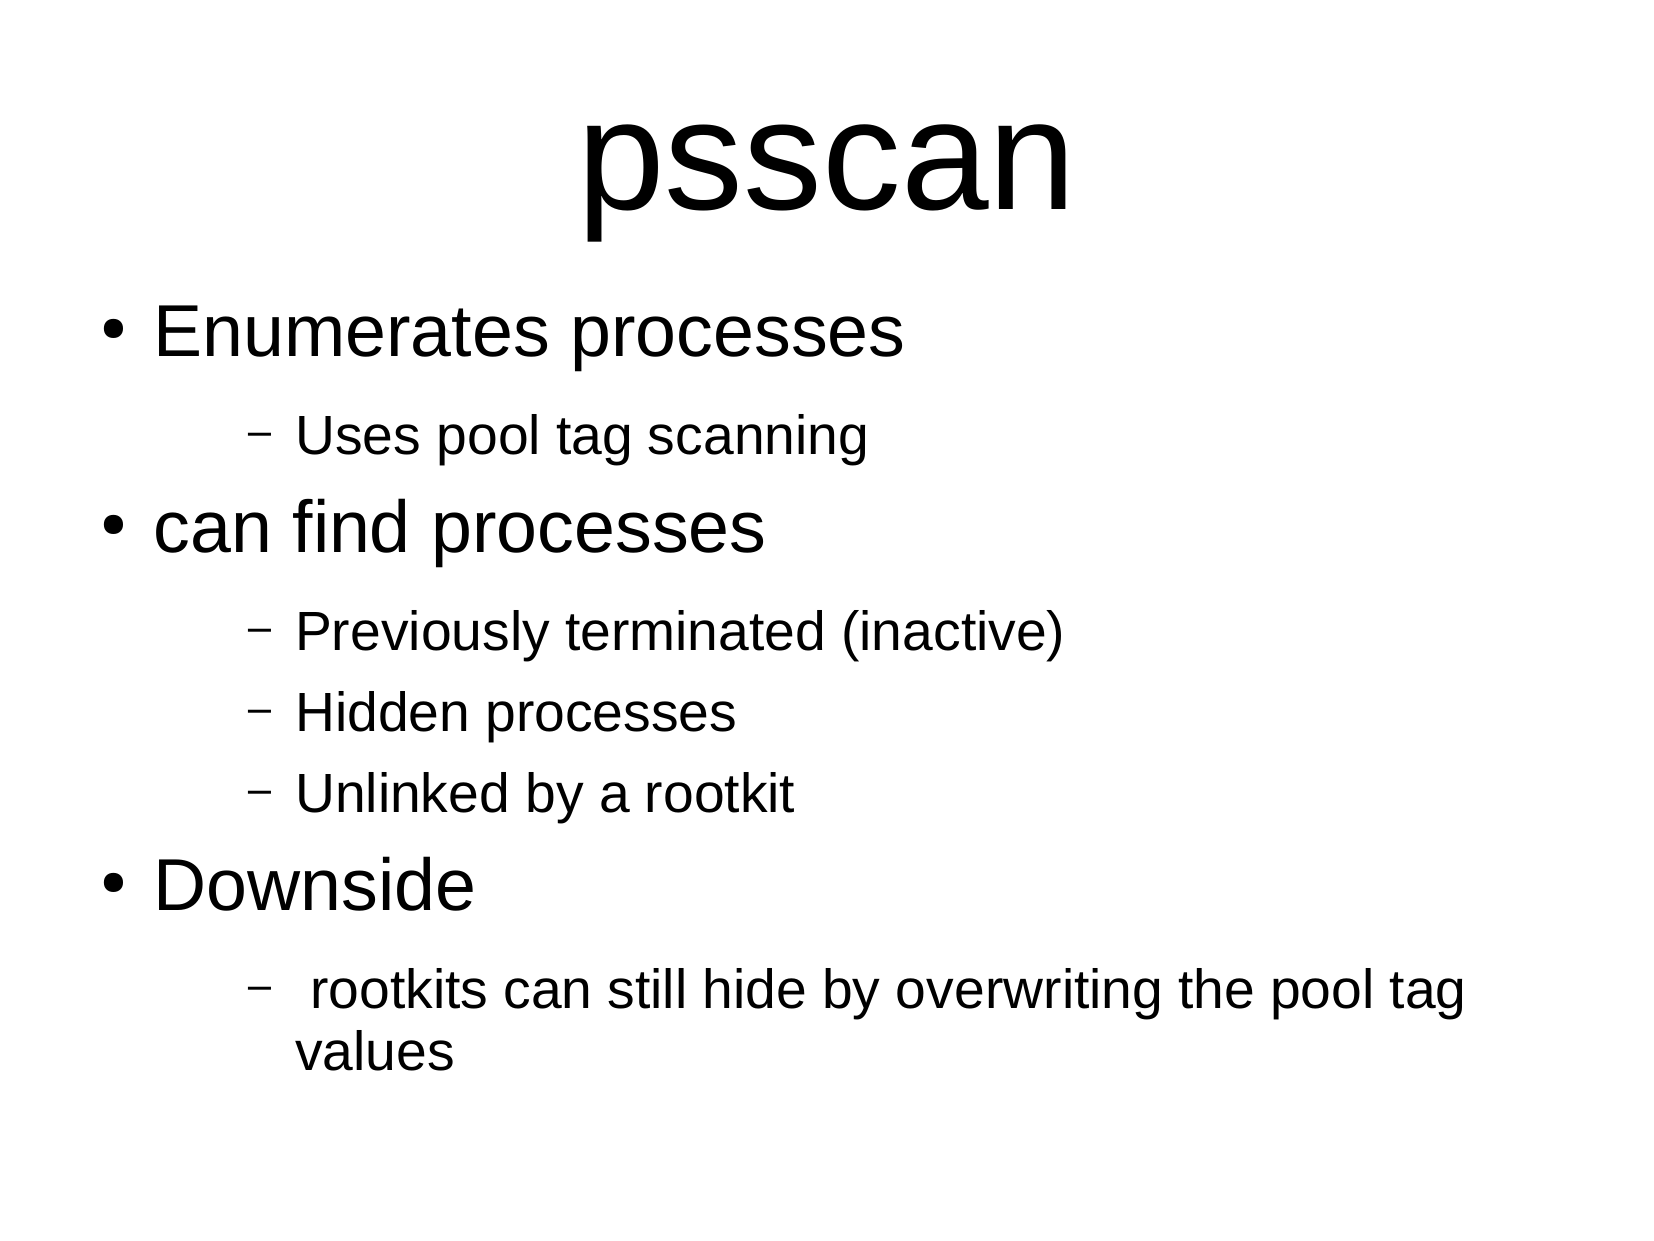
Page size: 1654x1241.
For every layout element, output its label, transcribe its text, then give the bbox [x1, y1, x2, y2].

list Enumerates processes Uses pool tag scanning can find processes Previously terminated (inactive) Hidden processes Unlinked by a rootkit Downside rootkits can still hide by overwriting the pool tag values [82, 290, 1571, 1109]
title psscan [82, 51, 1571, 259]
